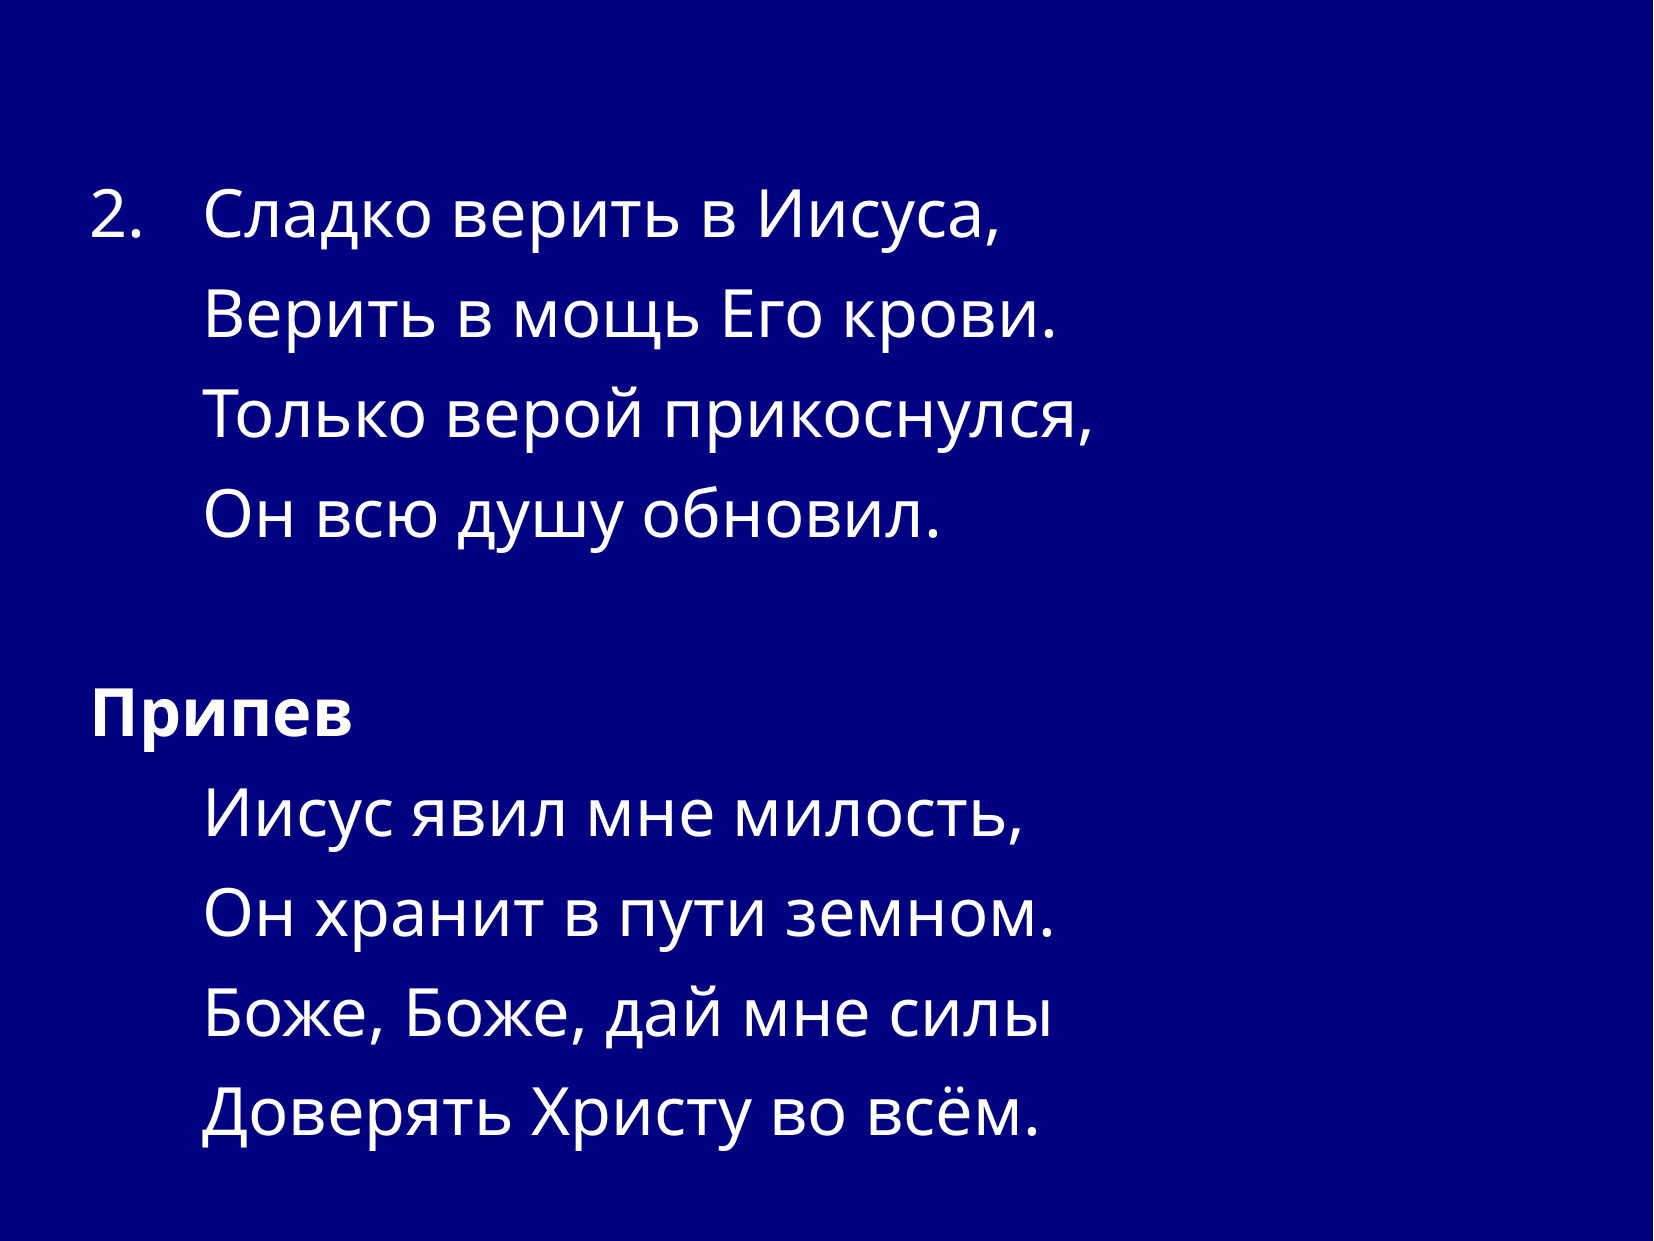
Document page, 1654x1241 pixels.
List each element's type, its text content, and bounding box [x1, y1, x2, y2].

text_box 2. Сладко верить в Иисуса, Верить в мощь Его крови. Только верой прикоснулся, Он всю душу обновил. Припев Иисус явил мне милость, Он хранит в пути земном. Боже, Боже, дай мне силы Доверять Христу во всём. [75, 150, 1576, 1163]
